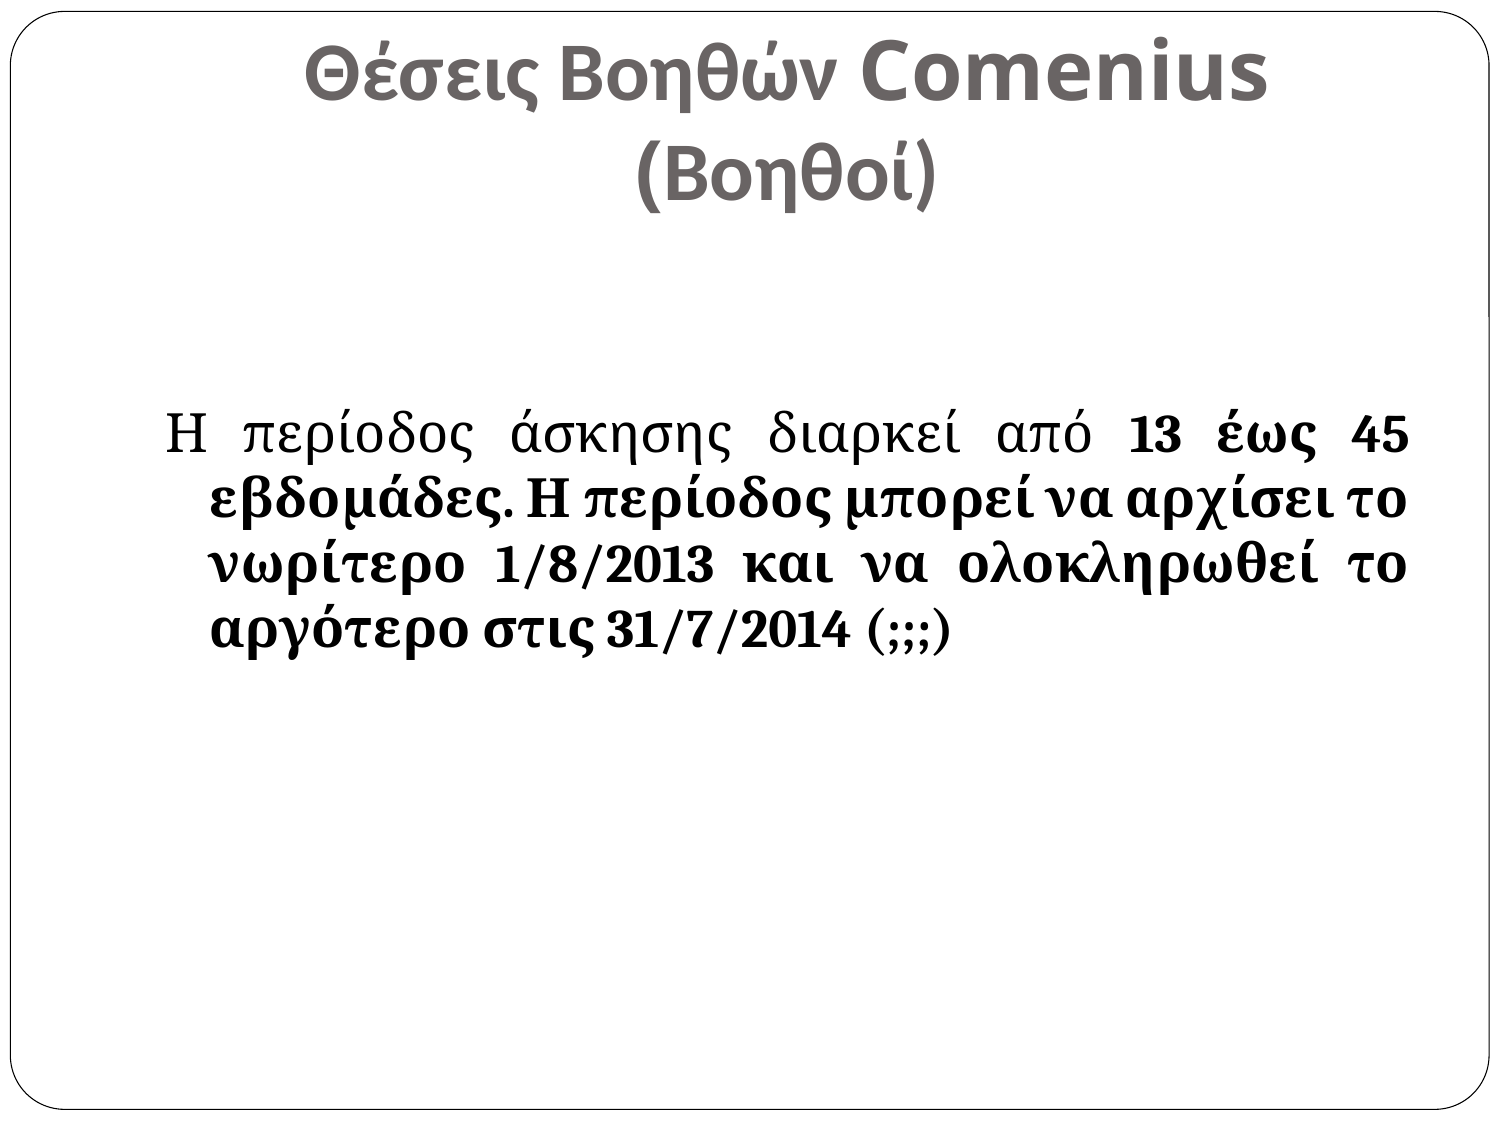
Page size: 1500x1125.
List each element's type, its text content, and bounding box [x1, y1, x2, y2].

list Η περίοδος άσκησης διαρκεί από 13 έως 45 εβδομάδες. Η περίοδος μπορεί να αρχίσει το νωρίτερο 1/8/2013 και να ολοκληρωθεί το αργότερο στις 31/7/2014 (;;;) [150, 237, 1426, 988]
title Θέσεις Βοηθών Comenius (Βοηθοί) [150, 44, 1426, 233]
